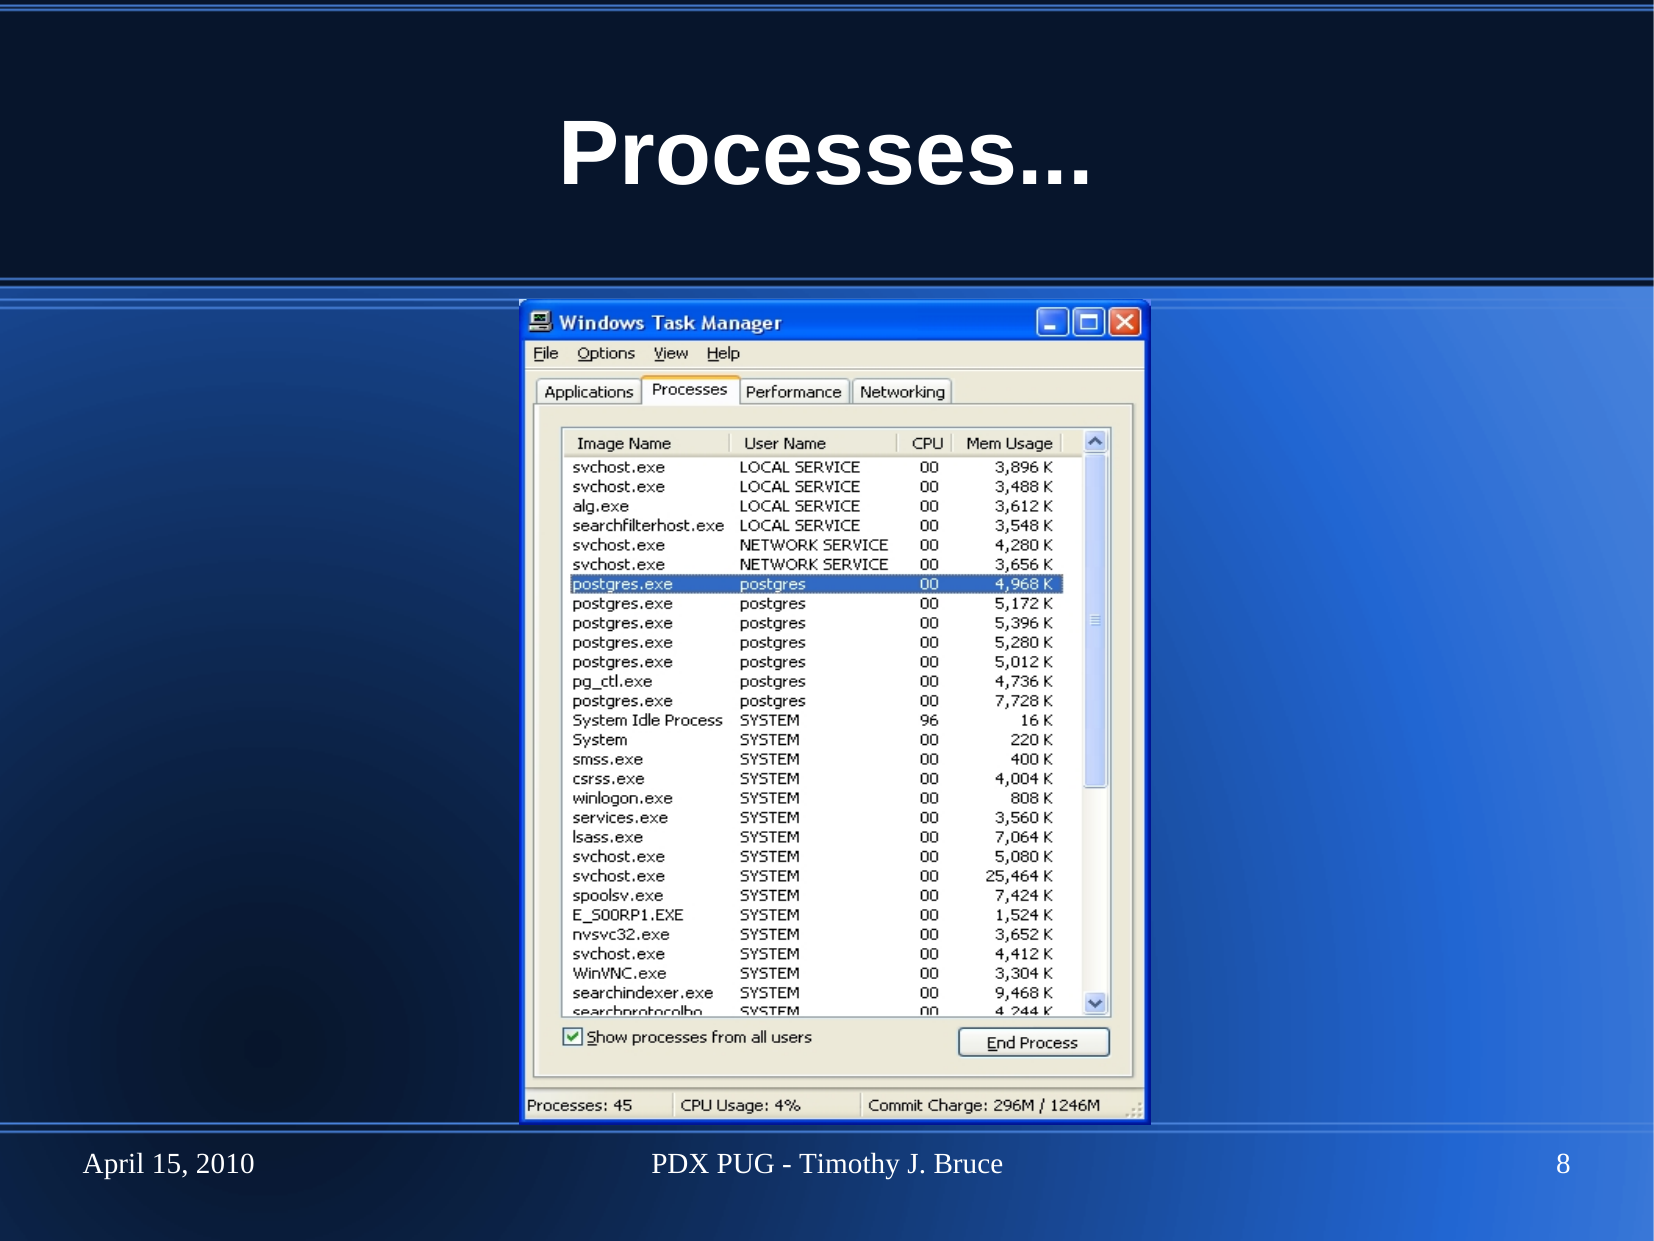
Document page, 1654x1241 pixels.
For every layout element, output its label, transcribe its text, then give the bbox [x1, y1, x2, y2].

title Processes... [82, 56, 1571, 250]
picture [0, 0, 1654, 1241]
